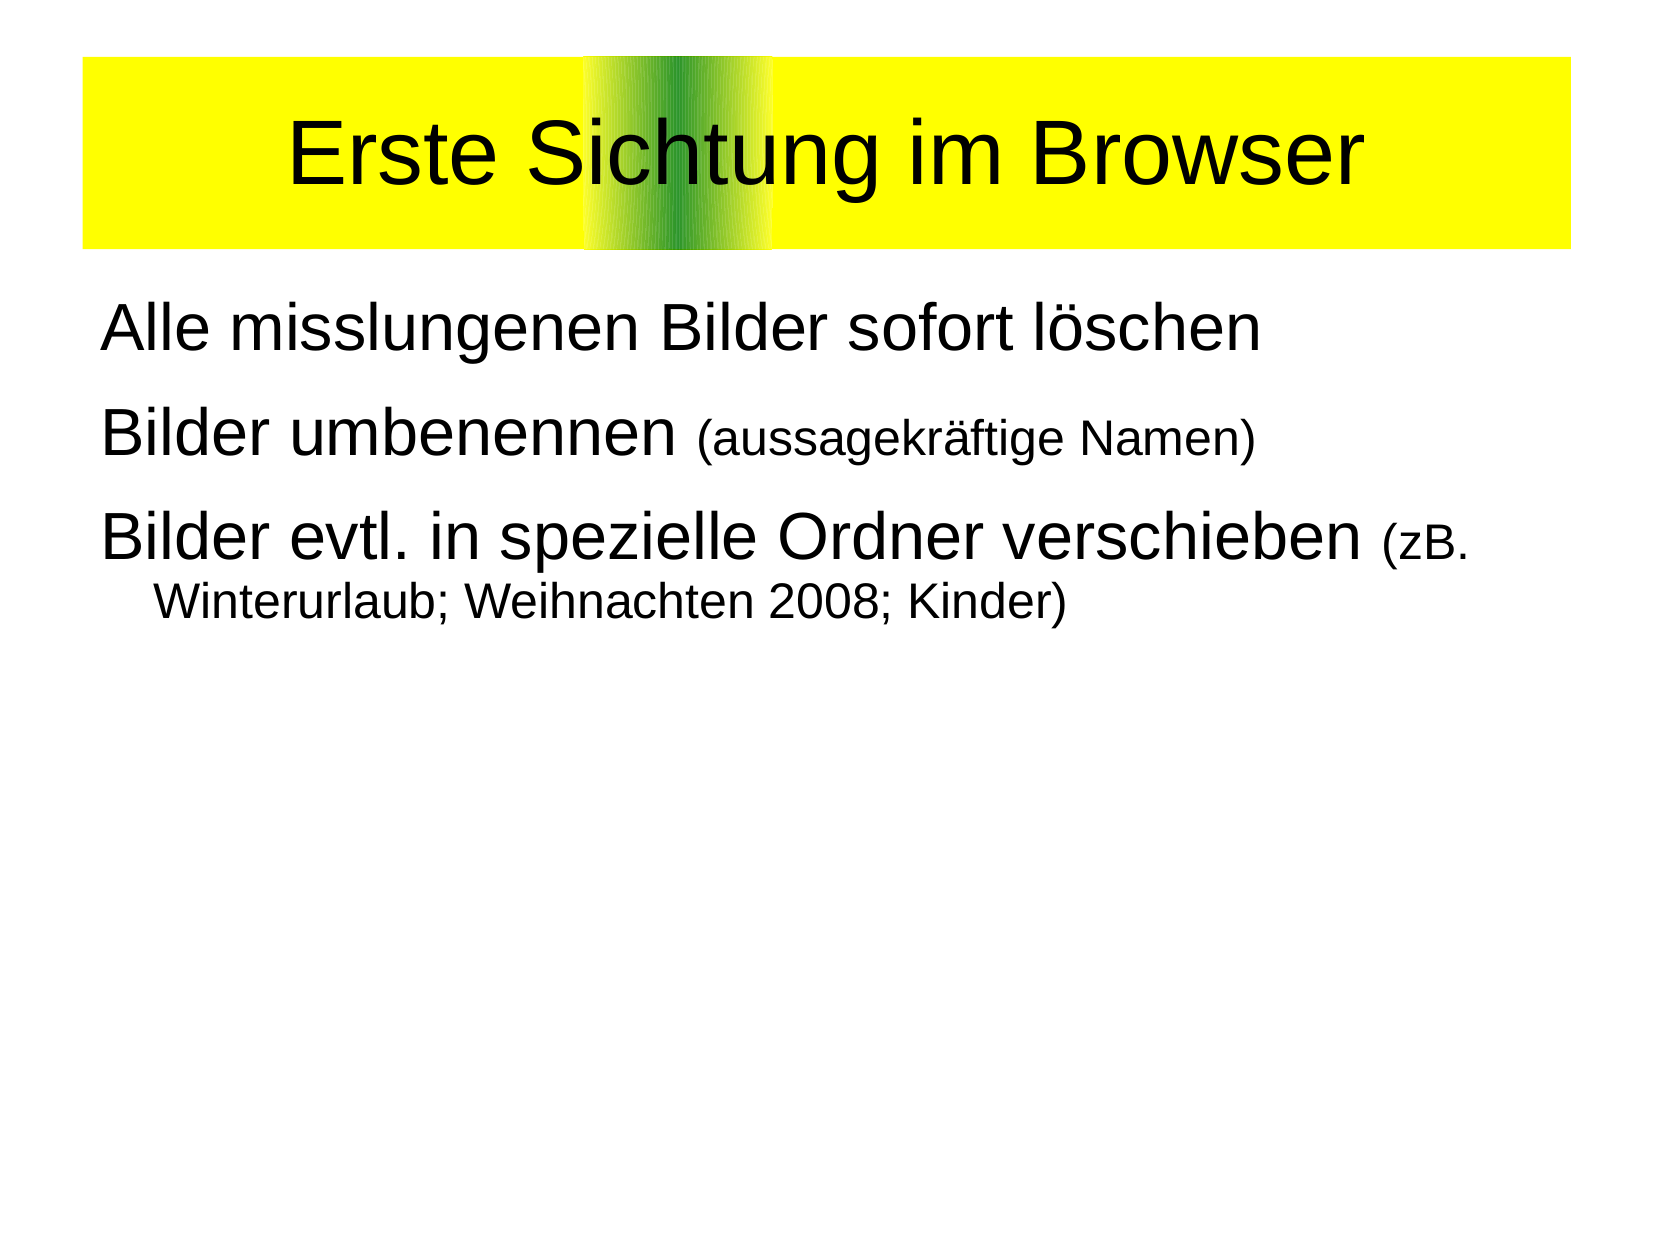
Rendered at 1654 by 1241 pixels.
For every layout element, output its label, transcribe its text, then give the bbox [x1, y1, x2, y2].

title Erste Sichtung im Browser [82, 56, 1571, 250]
list Alle misslungenen Bilder sofort löschen Bilder umbenennen (aussagekräftige Namen) Bilder evtl. in spezielle Ordner verschieben (zB. Winterurlaub; Weihnachten 2008; Kinder) [82, 290, 1571, 1094]
